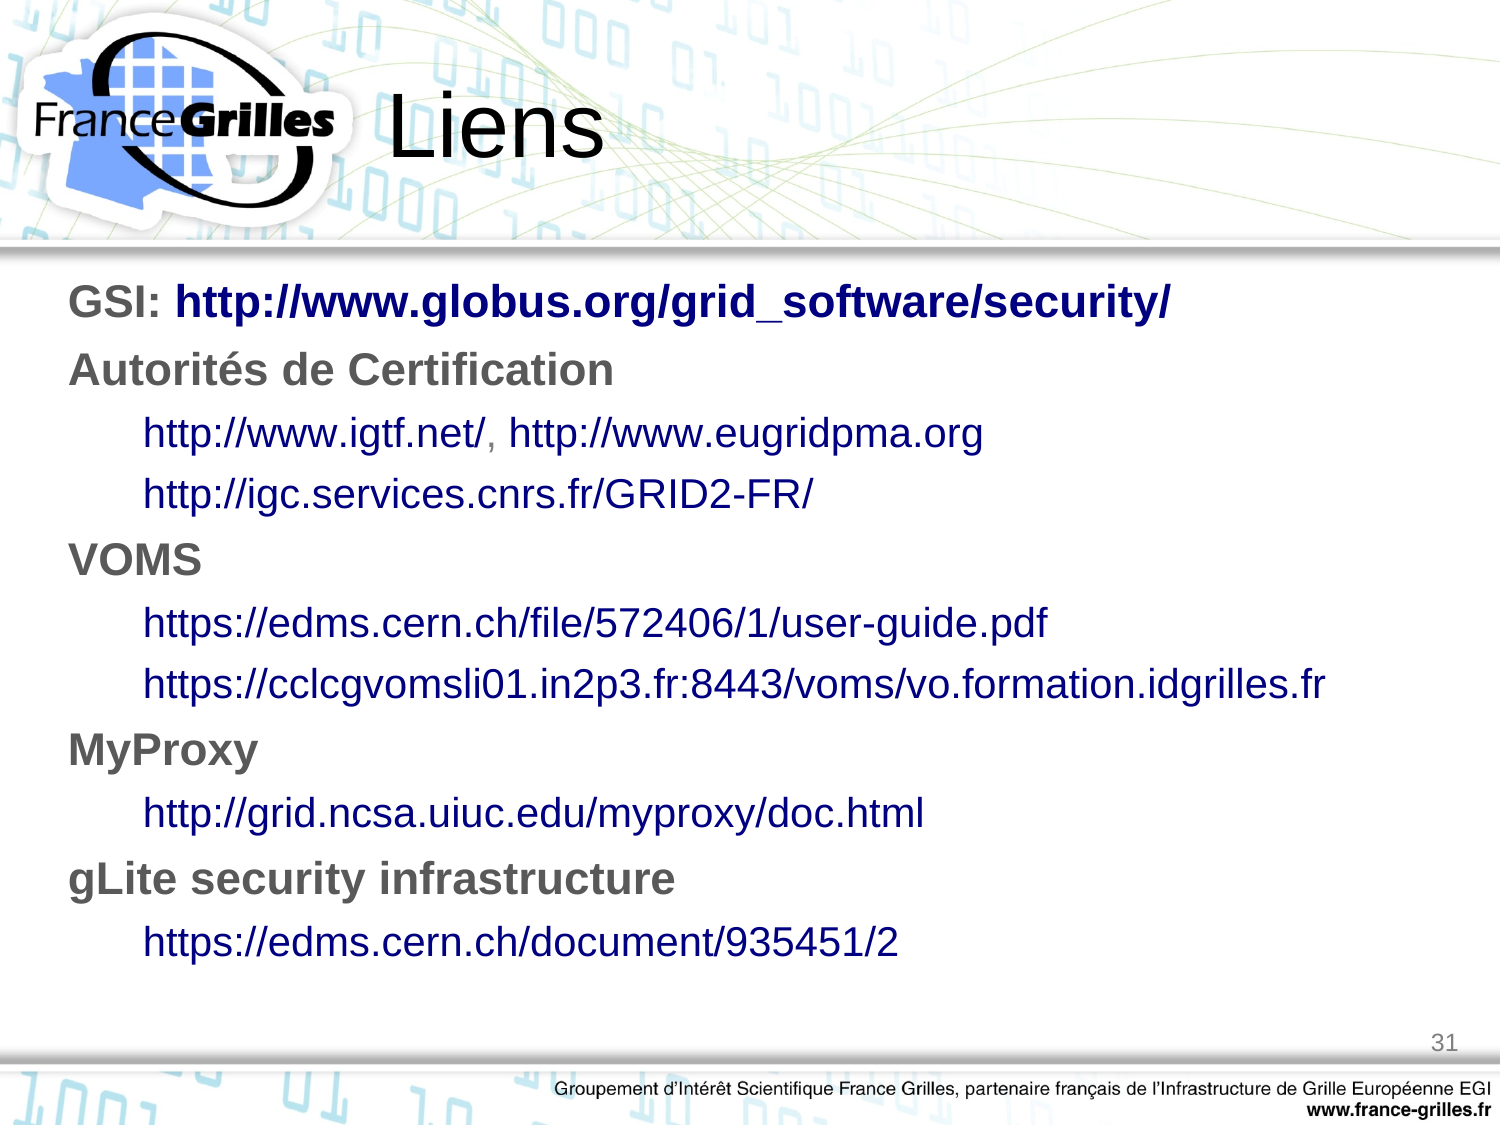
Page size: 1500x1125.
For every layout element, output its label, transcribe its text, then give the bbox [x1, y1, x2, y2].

title Liens [372, 7, 1459, 244]
picture [0, 0, 1500, 1125]
list GSI: http://www.globus.org/grid_software/security/ Autorités de Certification http://www.igtf.net/, http://www.eugridpma.org http://igc.services.cnrs.fr/GRID2-FR/ VOMS https://edms.cern.ch/file/572406/1/user-guide.pdf https://cclcgvomsli01.in2p3.fr:8443/voms/vo.formation.idgrilles.fr MyProxy http://grid.ncsa.uiuc.edu/myproxy/doc.html gLite security infrastructure https://edms.cern.ch/document/935451/2 [53, 268, 1459, 1046]
